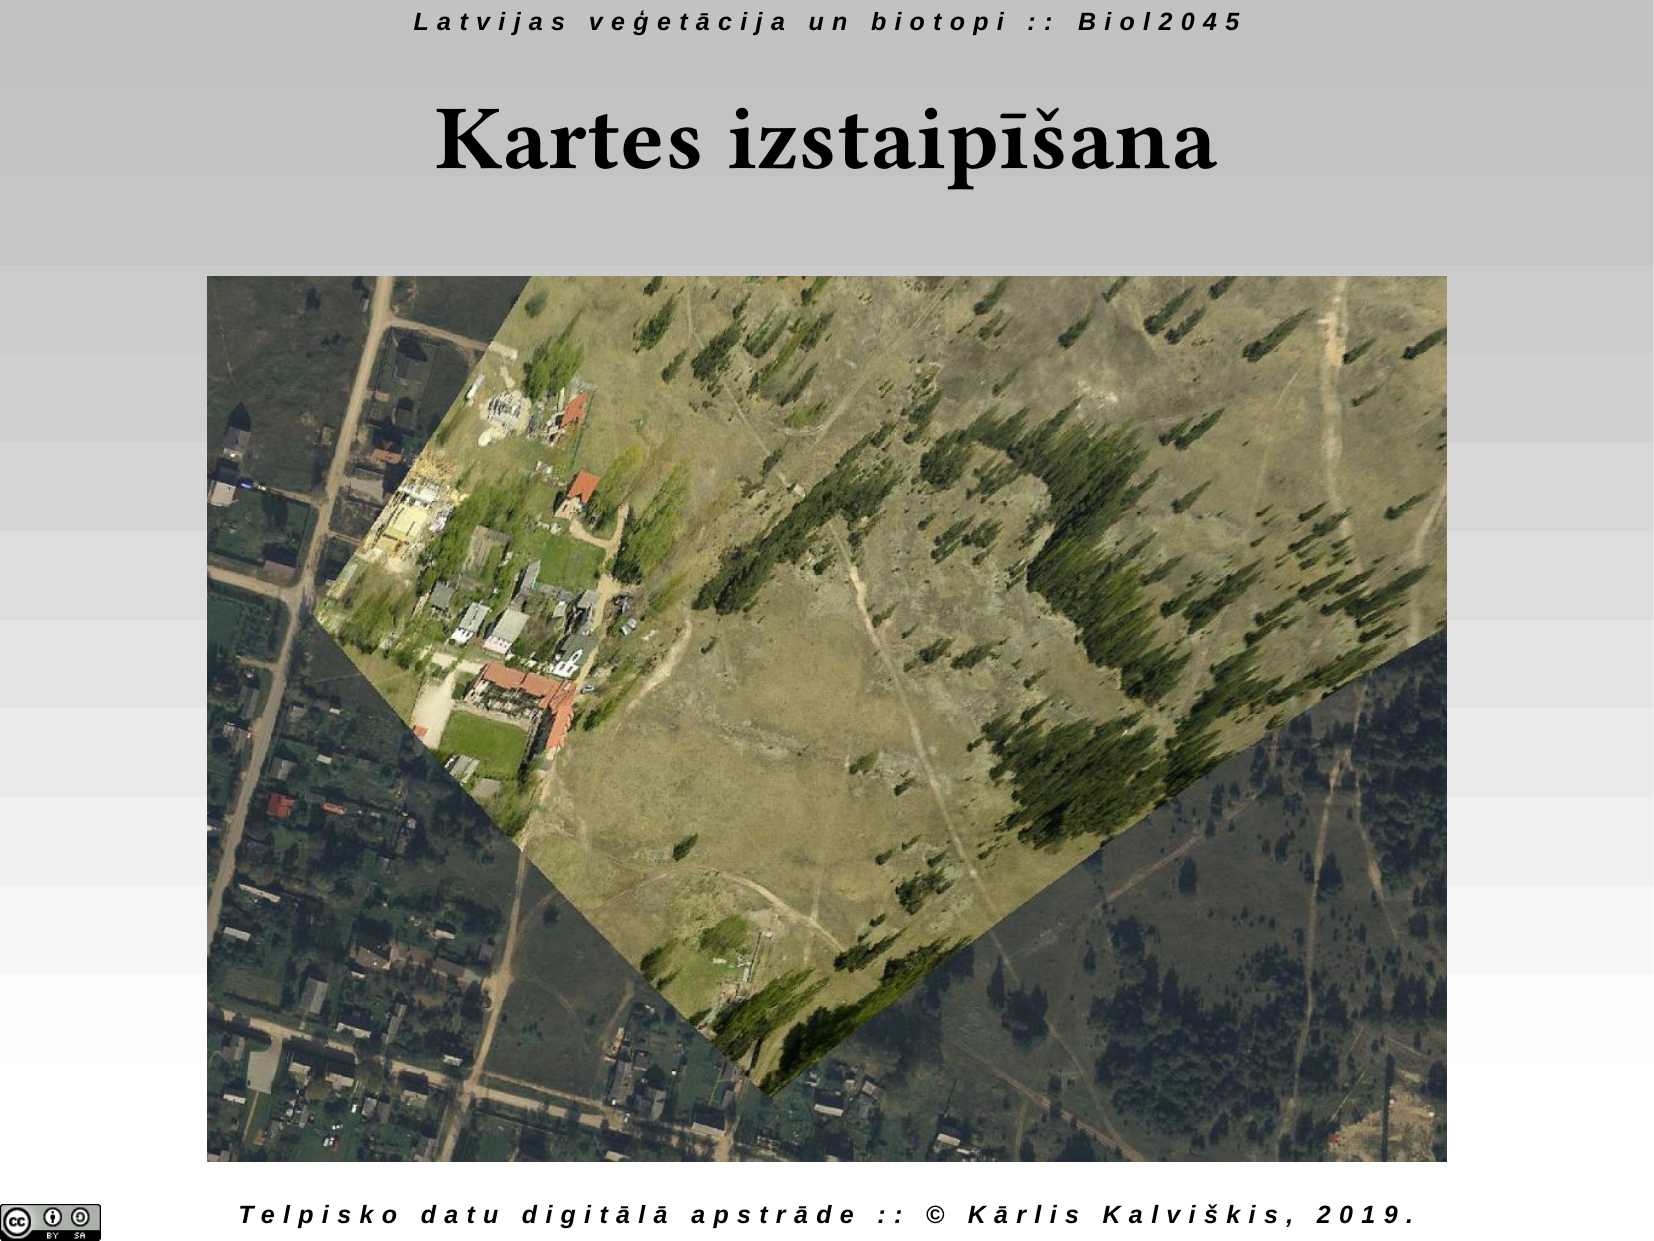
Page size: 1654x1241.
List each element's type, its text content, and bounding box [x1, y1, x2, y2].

title Kartes izstaipīšana [29, 43, 1625, 234]
picture [0, 0, 1654, 1241]
